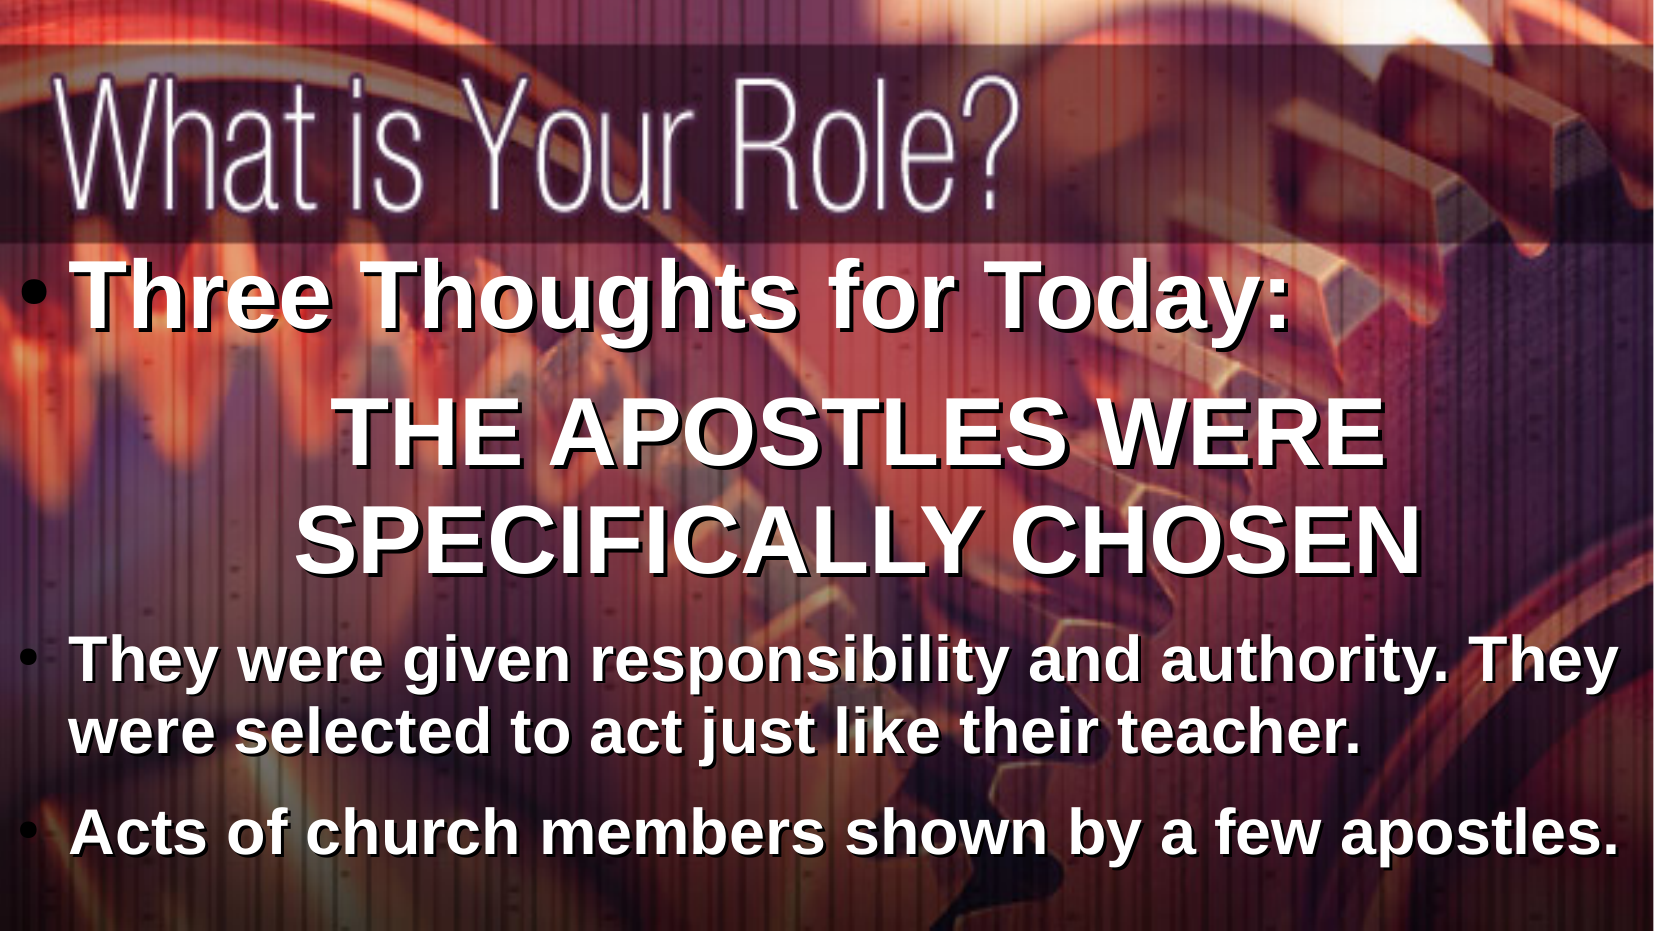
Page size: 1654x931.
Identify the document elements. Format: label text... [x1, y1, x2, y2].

picture [0, 0, 1654, 931]
list Three Thoughts for Today: THE APOSTLES WERE SPECIFICALLY CHOSEN They were given responsibility and authority. They were selected to act just like their teacher. Acts of church members shown by a few apostles. [0, 240, 1651, 931]
